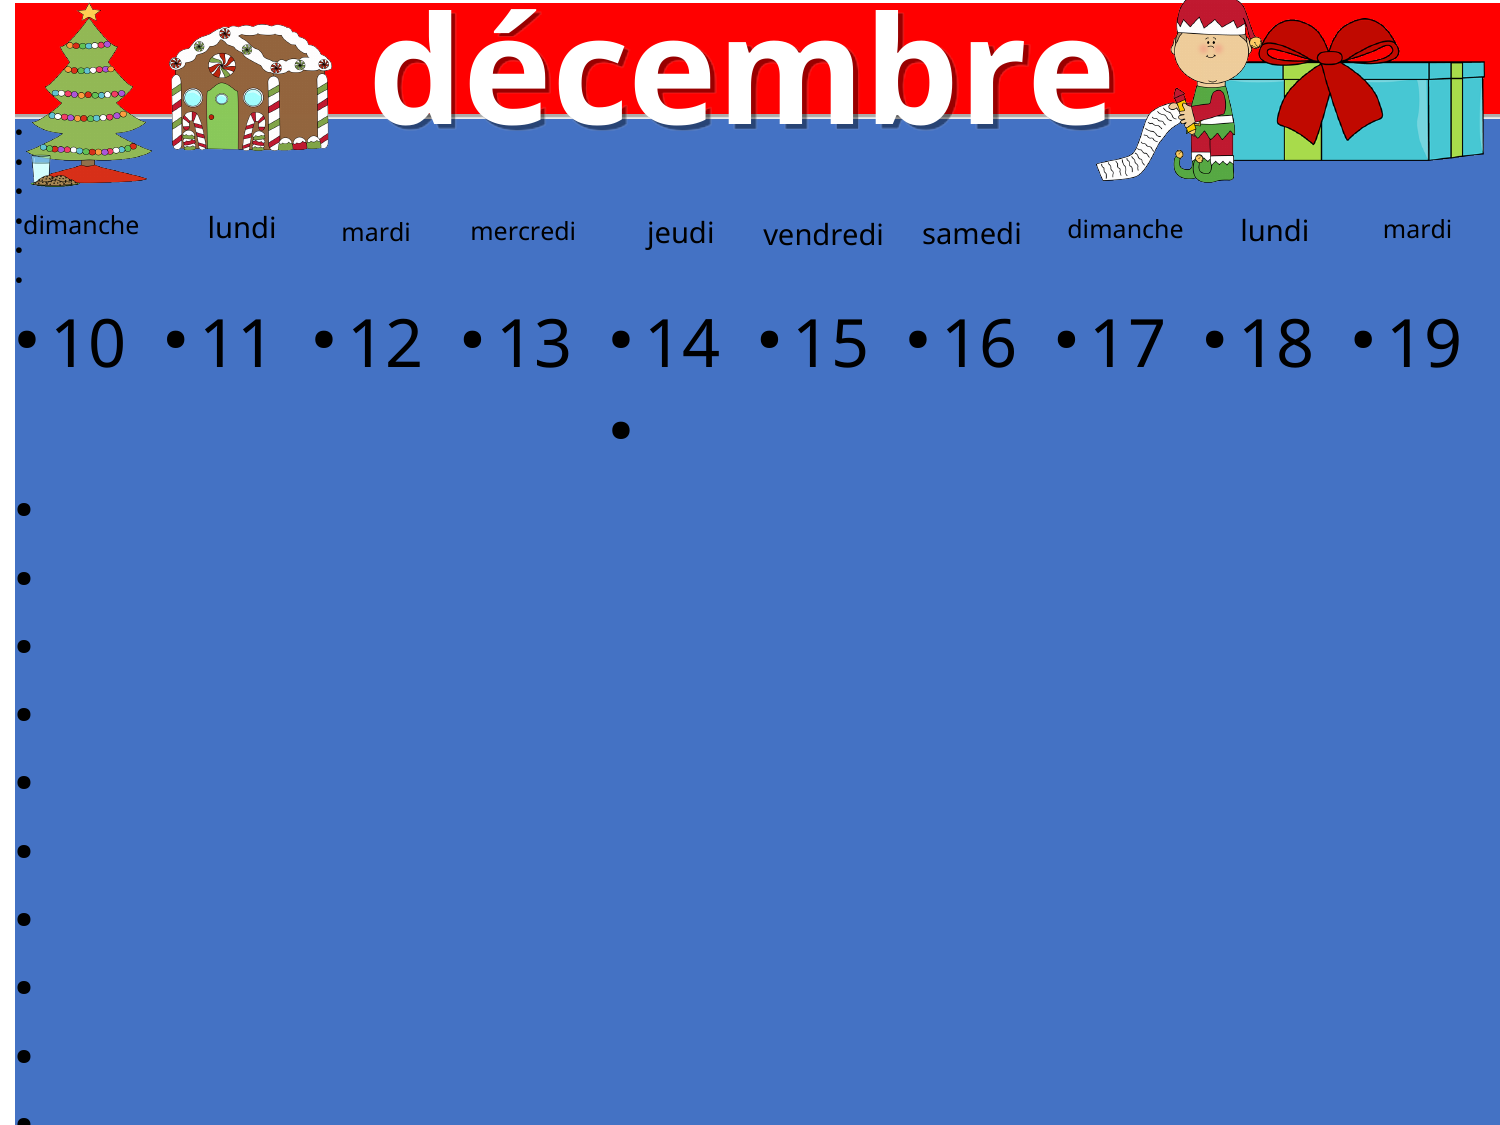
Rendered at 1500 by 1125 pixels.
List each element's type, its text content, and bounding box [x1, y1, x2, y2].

picture [169, 24, 332, 151]
table_cell 18 [1203, 296, 1351, 478]
table_cell 13 [461, 296, 609, 478]
table_cell [164, 478, 312, 1125]
table_cell [1351, 478, 1500, 1125]
table_cell [1054, 478, 1203, 1125]
text_box samedi [907, 208, 1037, 258]
table_header [164, 119, 312, 296]
table_cell 16 [906, 296, 1054, 478]
text_box [15, 3, 26, 114]
text_box lundi [1225, 205, 1324, 255]
table_cell 15 [758, 296, 906, 478]
text_box [1262, 3, 1500, 114]
text_box [152, 3, 354, 114]
text_box dimanche [8, 202, 155, 247]
table_header [1351, 119, 1500, 296]
table_cell [1203, 478, 1351, 1125]
text_box mardi [1368, 207, 1500, 252]
text_box vendredi [748, 209, 899, 259]
table_cell 11 [164, 296, 312, 478]
table_cell 14 [609, 296, 758, 478]
table_header [758, 162, 906, 296]
table_cell [312, 478, 461, 1125]
table_header [461, 162, 609, 296]
picture [26, 2, 152, 187]
table_header [312, 119, 461, 296]
text_box mercredi [455, 208, 592, 253]
text_box décembre [354, 0, 1132, 162]
table_cell 19 [1351, 296, 1500, 478]
table_cell [906, 478, 1054, 1125]
table_cell [461, 478, 609, 1125]
text_box mardi [326, 209, 426, 254]
table_header [906, 162, 1054, 296]
table_cell [609, 478, 758, 1125]
table_header [1203, 161, 1351, 296]
picture [1096, 0, 1485, 183]
text_box dimanche [1052, 207, 1199, 252]
table_cell 17 [1054, 296, 1203, 478]
table_cell 10 [15, 296, 164, 478]
table_header [609, 162, 758, 296]
text_box lundi [193, 202, 292, 252]
table_header [1054, 162, 1203, 296]
table_header [15, 119, 164, 296]
table_cell [758, 478, 906, 1125]
text_box jeudi [632, 206, 730, 257]
table_cell 12 [312, 296, 461, 478]
table_cell [15, 478, 164, 1125]
